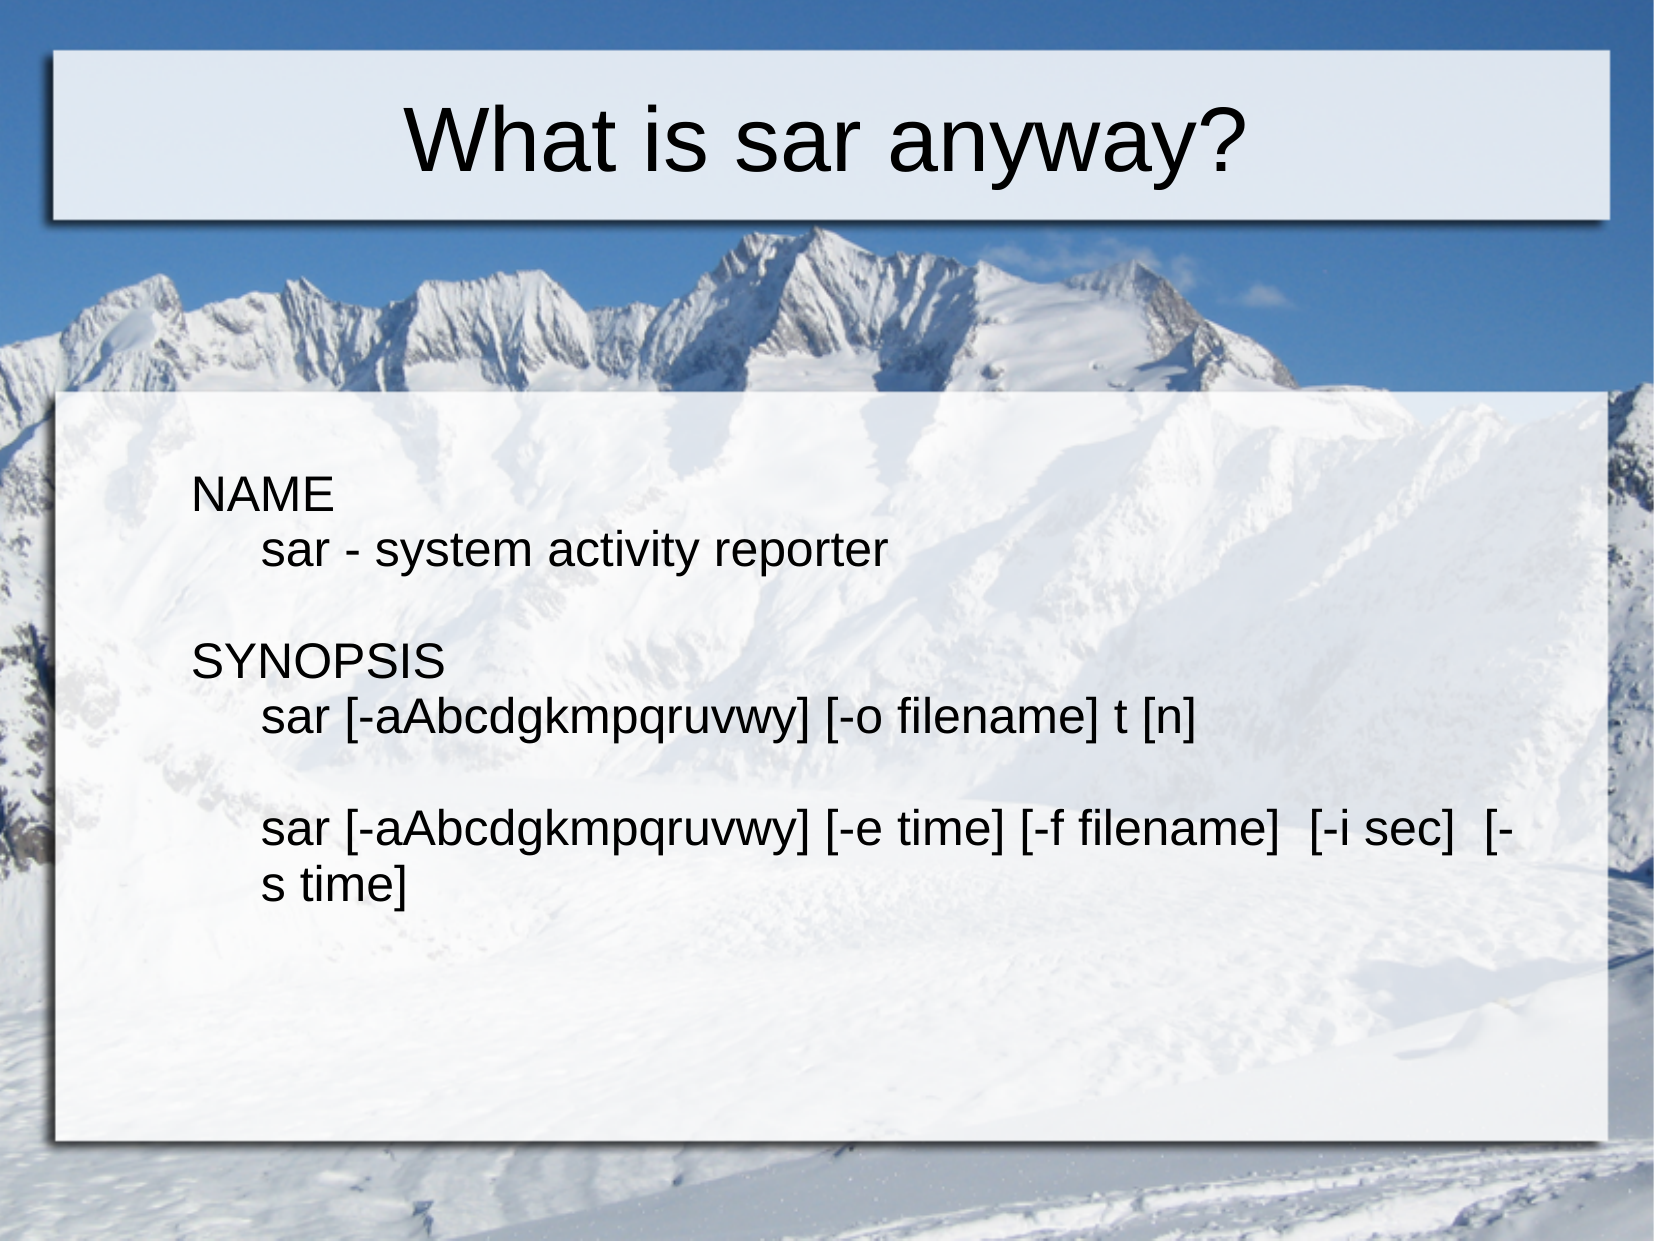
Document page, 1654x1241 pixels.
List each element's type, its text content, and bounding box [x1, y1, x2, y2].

title What is sar anyway? [59, 61, 1595, 219]
text_box NAME sar - system activity reporter SYNOPSIS sar [-aAbcdgkmpqruvwy] [-o filename] t [n] sar [-aAbcdgkmpqruvwy] [-e time] [-f filename] [-i sec] [- s time] [176, 458, 1531, 976]
picture [0, 0, 1654, 1241]
